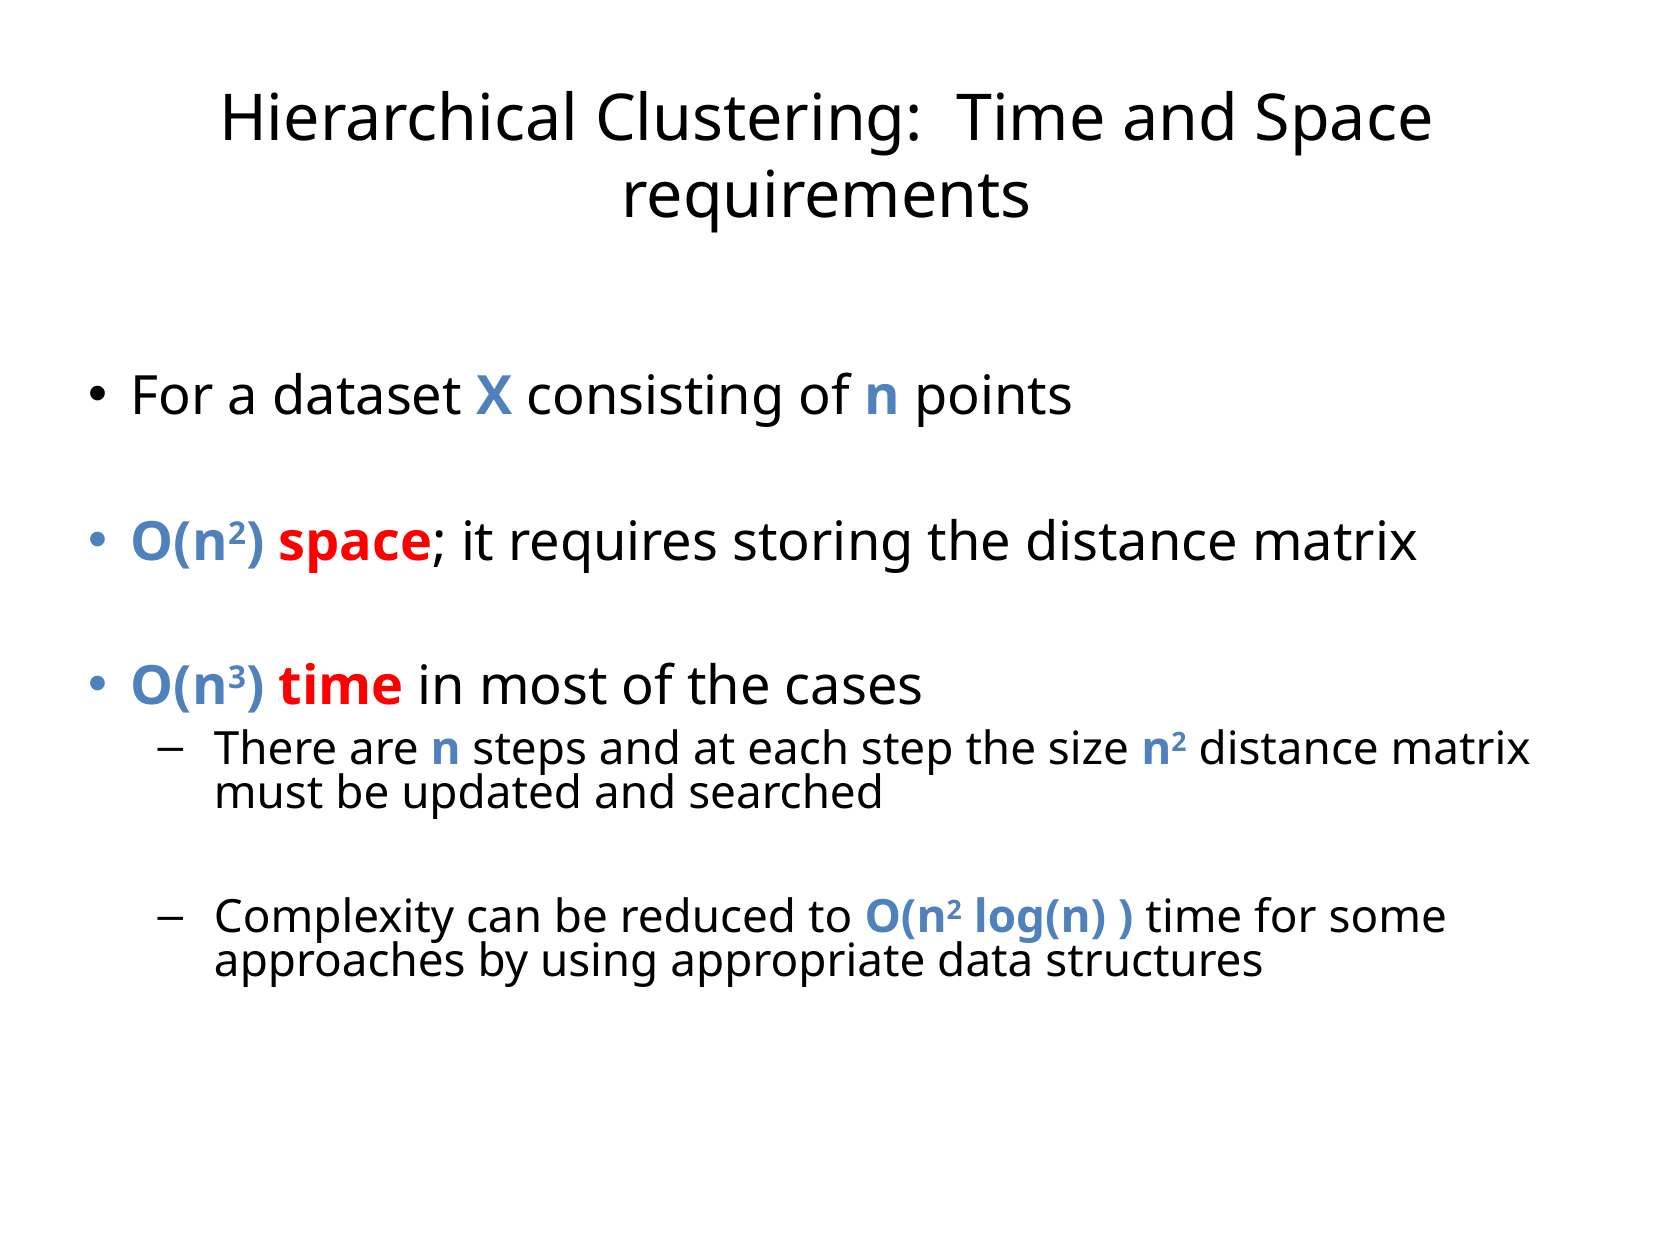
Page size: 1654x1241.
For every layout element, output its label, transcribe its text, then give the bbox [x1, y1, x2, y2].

title Hierarchical Clustering: Time and Space requirements [82, 49, 1571, 257]
list For a dataset X consisting of n points O(n2) space; it requires storing the distance matrix O(n3) time in most of the cases There are n steps and at each step the size n2 distance matrix must be updated and searched Complexity can be reduced to O(n2 log(n) ) time for some approaches by using appropriate data structures [82, 367, 1571, 1241]
